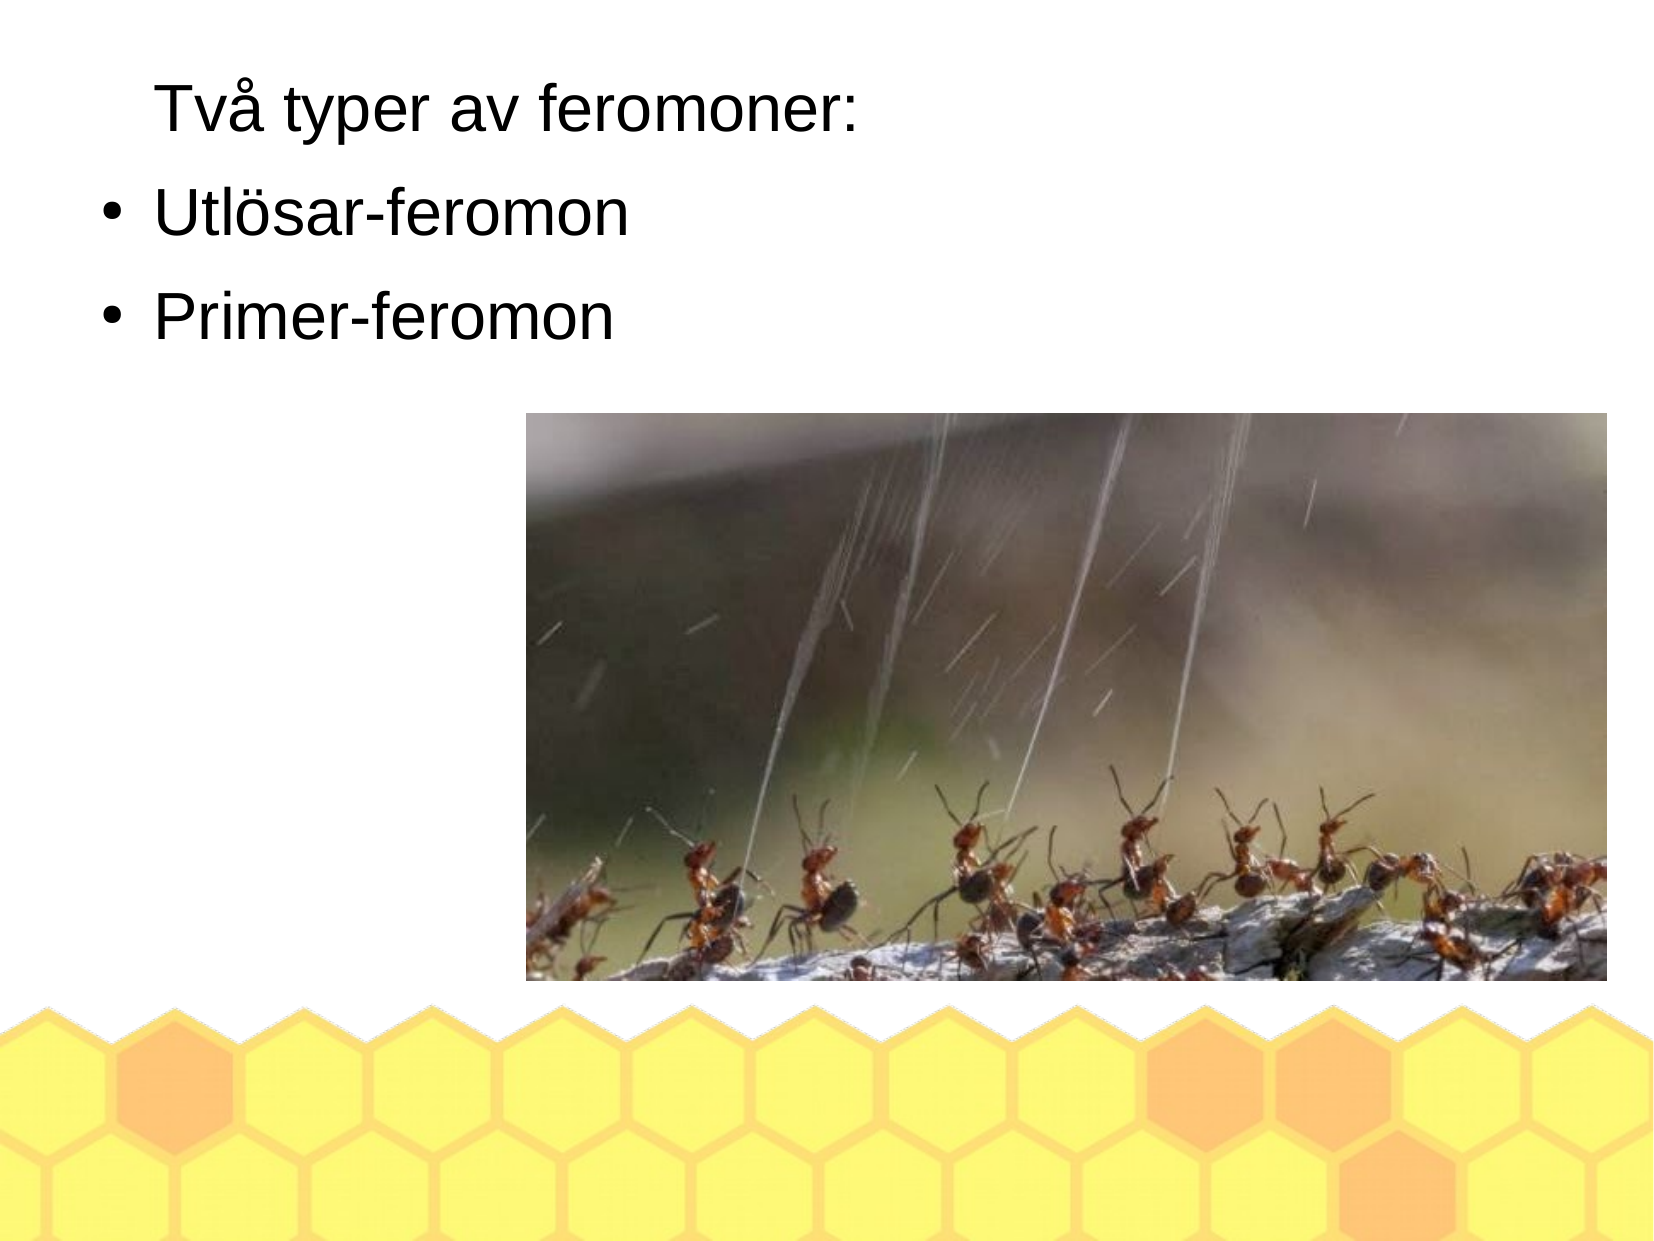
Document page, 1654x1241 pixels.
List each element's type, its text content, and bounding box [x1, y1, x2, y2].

picture [526, 413, 1607, 981]
picture [0, 1001, 1654, 1241]
list Två typer av feromoner: Utlösar-feromon Primer-feromon [82, 70, 1571, 1010]
